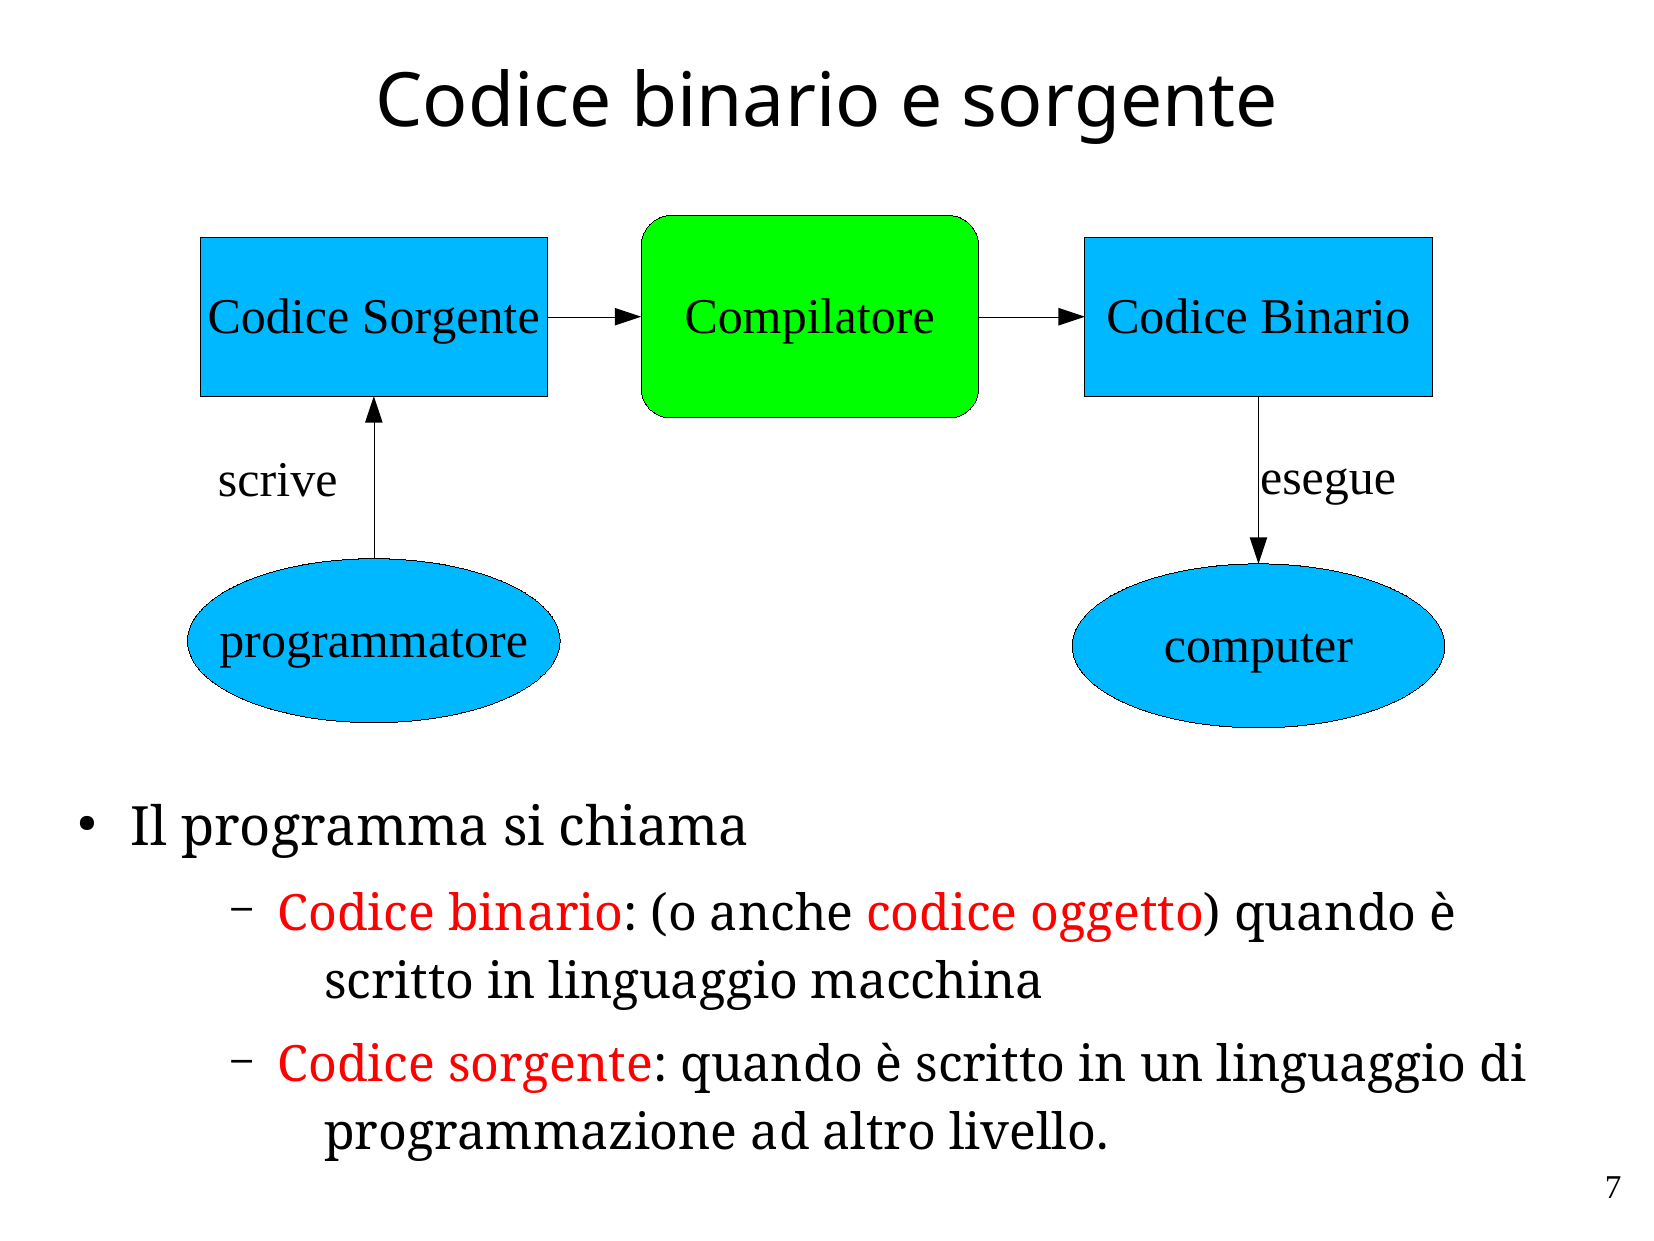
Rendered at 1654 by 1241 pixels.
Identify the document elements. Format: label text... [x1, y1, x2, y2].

text_box programmatore [187, 558, 561, 723]
list Il programma si chiama Codice binario: (o anche codice oggetto) quando è scritto in linguaggio macchina Codice sorgente: quando è scritto in un linguaggio di programmazione ad altro livello. [42, 787, 1612, 1186]
text_box Codice Sorgente [200, 237, 548, 397]
text_box esegue [1259, 450, 1428, 512]
text_box Compilatore [641, 215, 979, 418]
text_box scrive [217, 451, 365, 513]
text_box Codice Binario [1084, 237, 1433, 397]
title Codice binario e sorgente [37, 30, 1617, 166]
text_box computer [1072, 563, 1445, 728]
